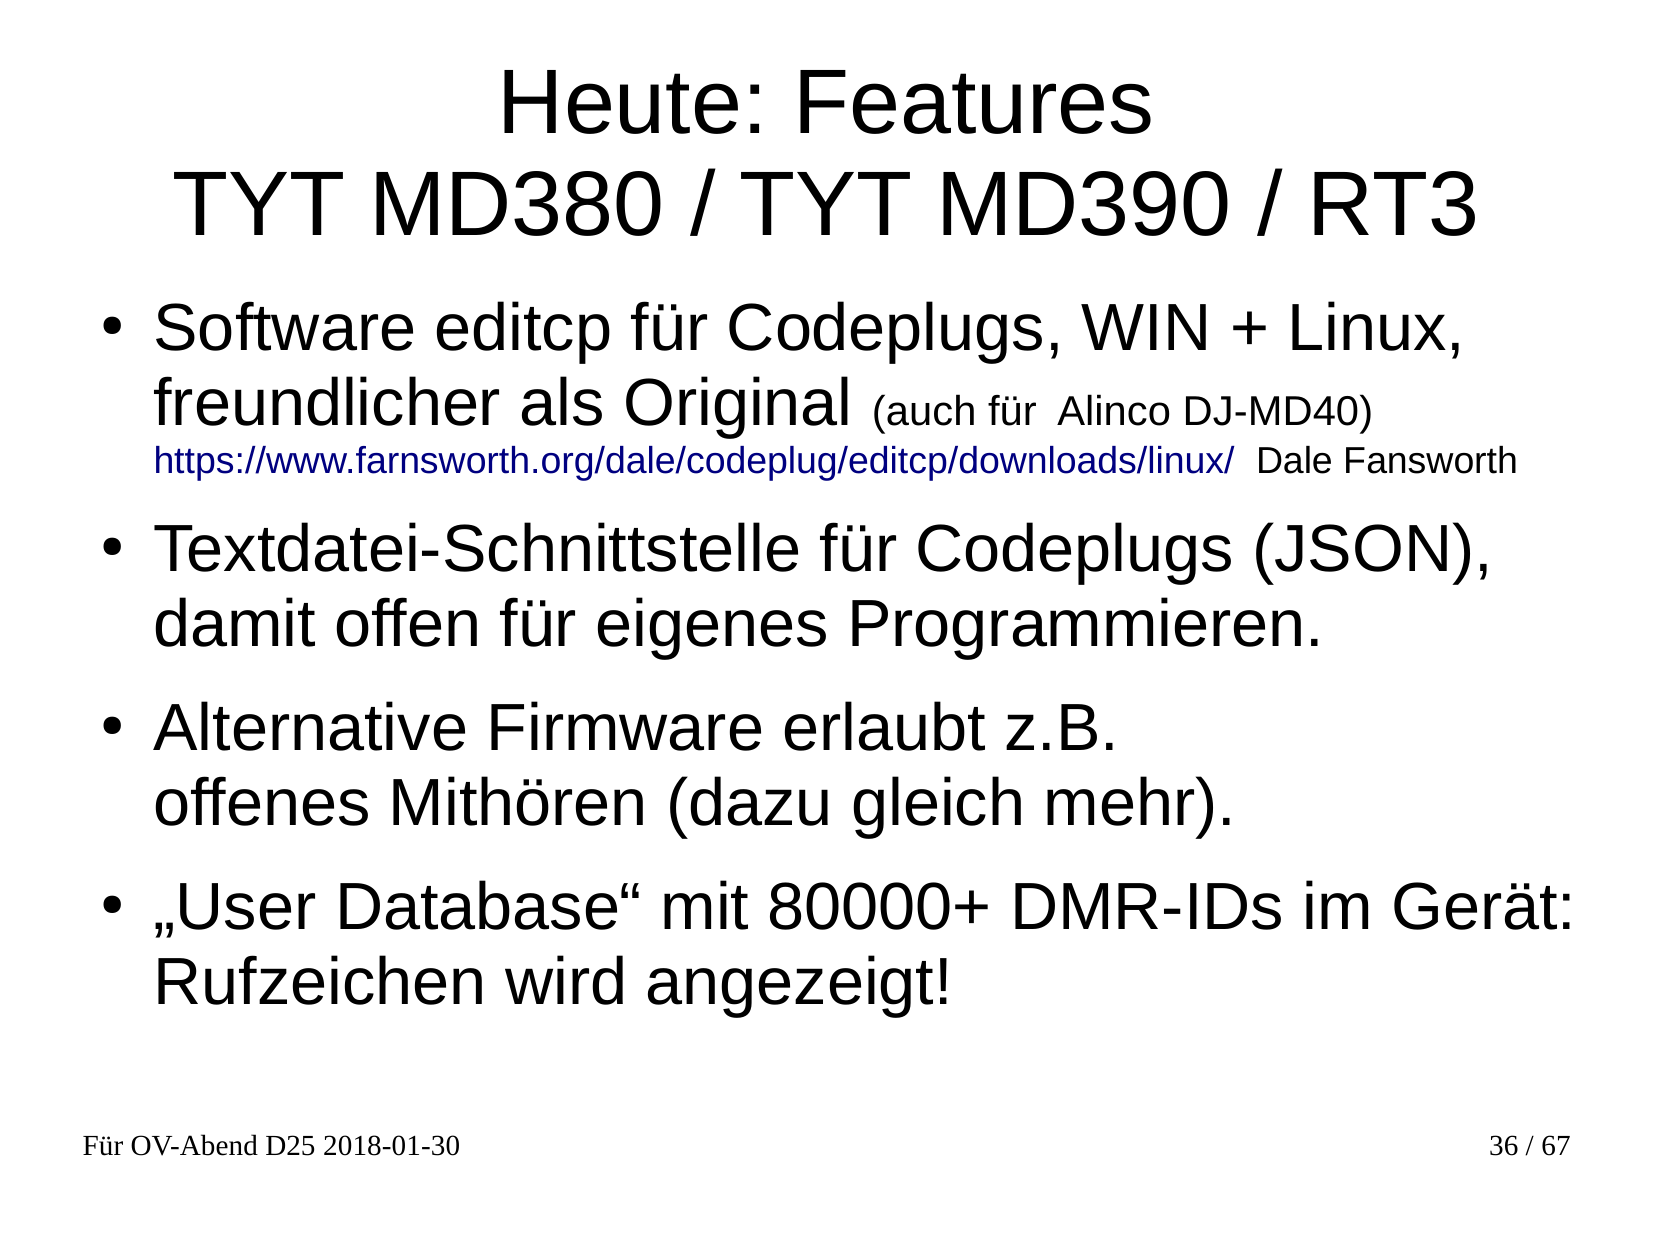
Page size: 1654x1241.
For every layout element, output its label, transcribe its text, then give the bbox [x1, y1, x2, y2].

title Heute: Features TYT MD380 / TYT MD390 / RT3 [82, 49, 1571, 257]
list Software editcp für Codeplugs, WIN + Linux, freundlicher als Original (auch für Alinco DJ-MD40) https://www.farnsworth.org/dale/codeplug/editcp/downloads/linux/ Dale Fansworth Textdatei-Schnittstelle für Codeplugs (JSON), damit offen für eigenes Programmieren. Alternative Firmware erlaubt z.B. offenes Mithören (dazu gleich mehr). „User Database“ mit 80000+ DMR-IDs im Gerät: Rufzeichen wird angezeigt! [82, 290, 1607, 1111]
